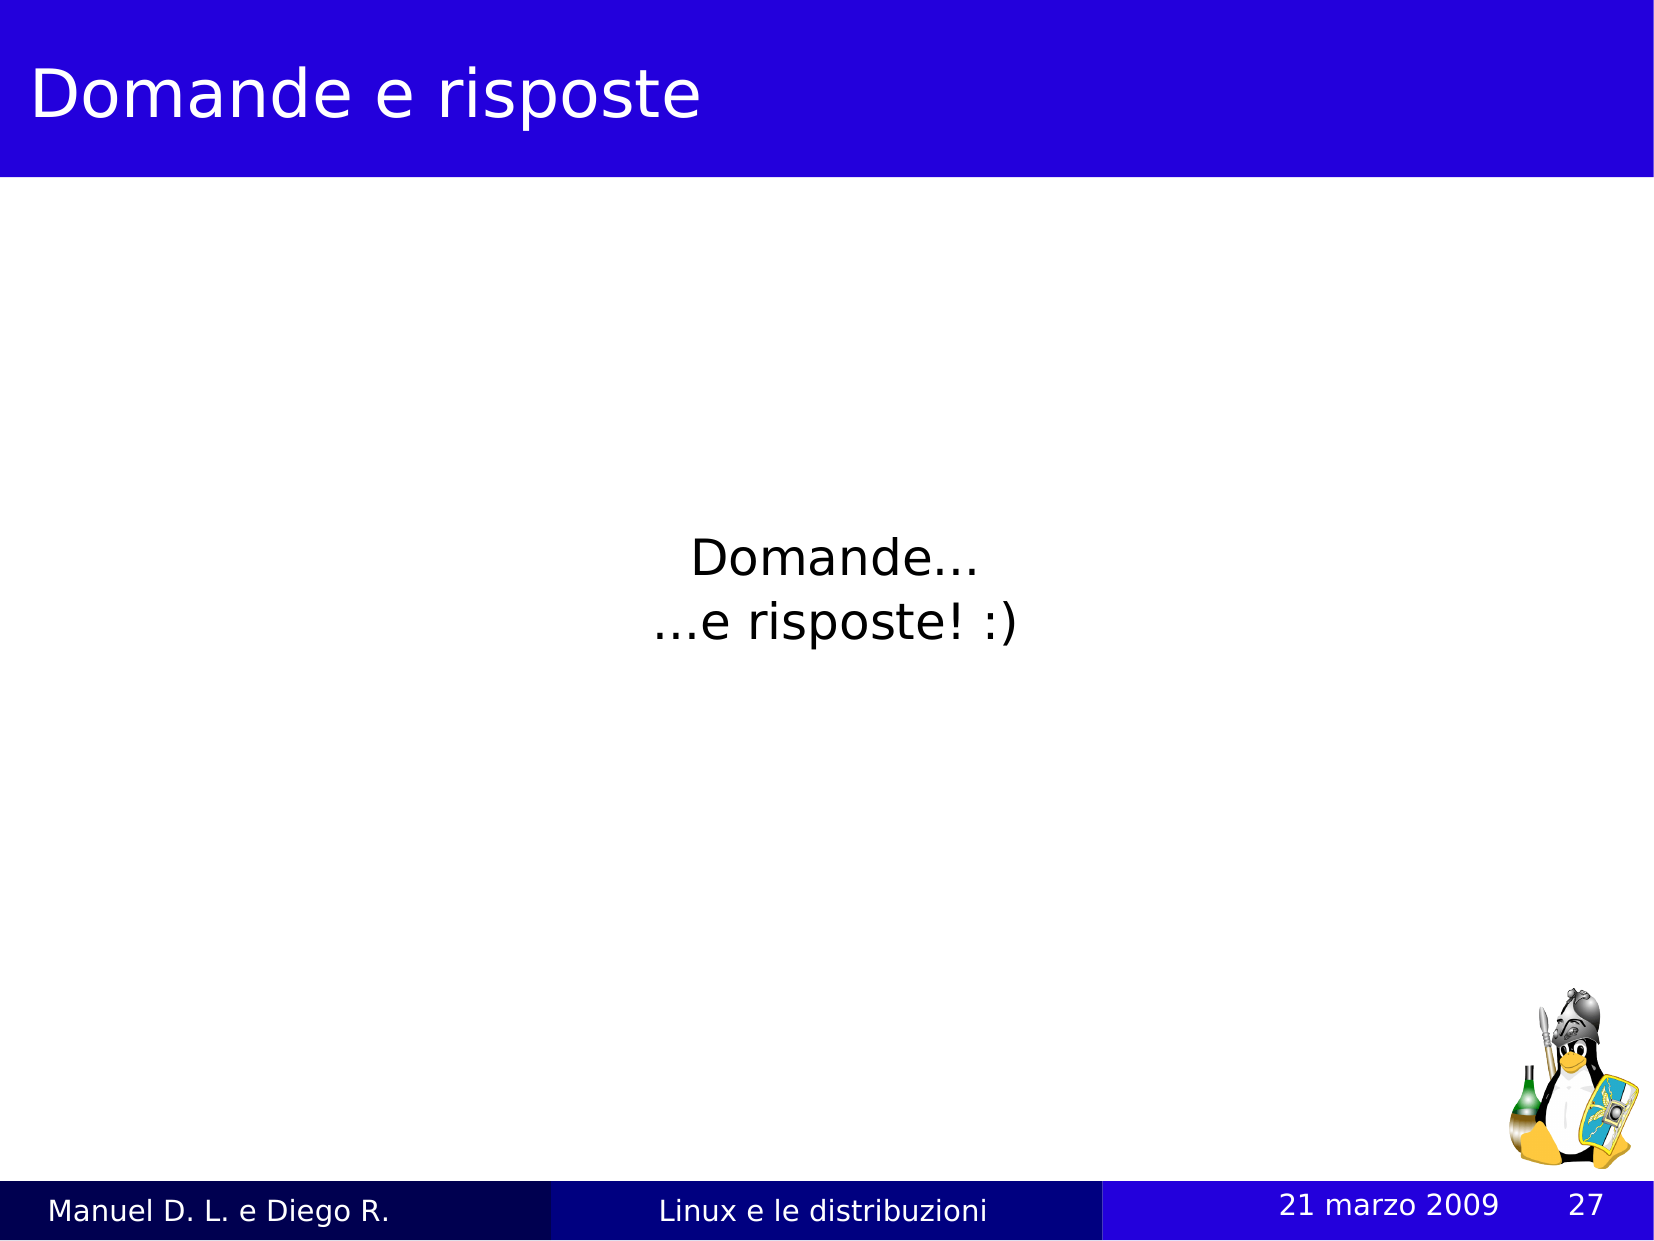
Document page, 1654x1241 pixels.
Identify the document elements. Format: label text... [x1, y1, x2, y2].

title Domande e risposte [29, 0, 1518, 198]
picture [1509, 988, 1639, 1169]
list Domande... ...e risposte! :) [84, 528, 1570, 712]
